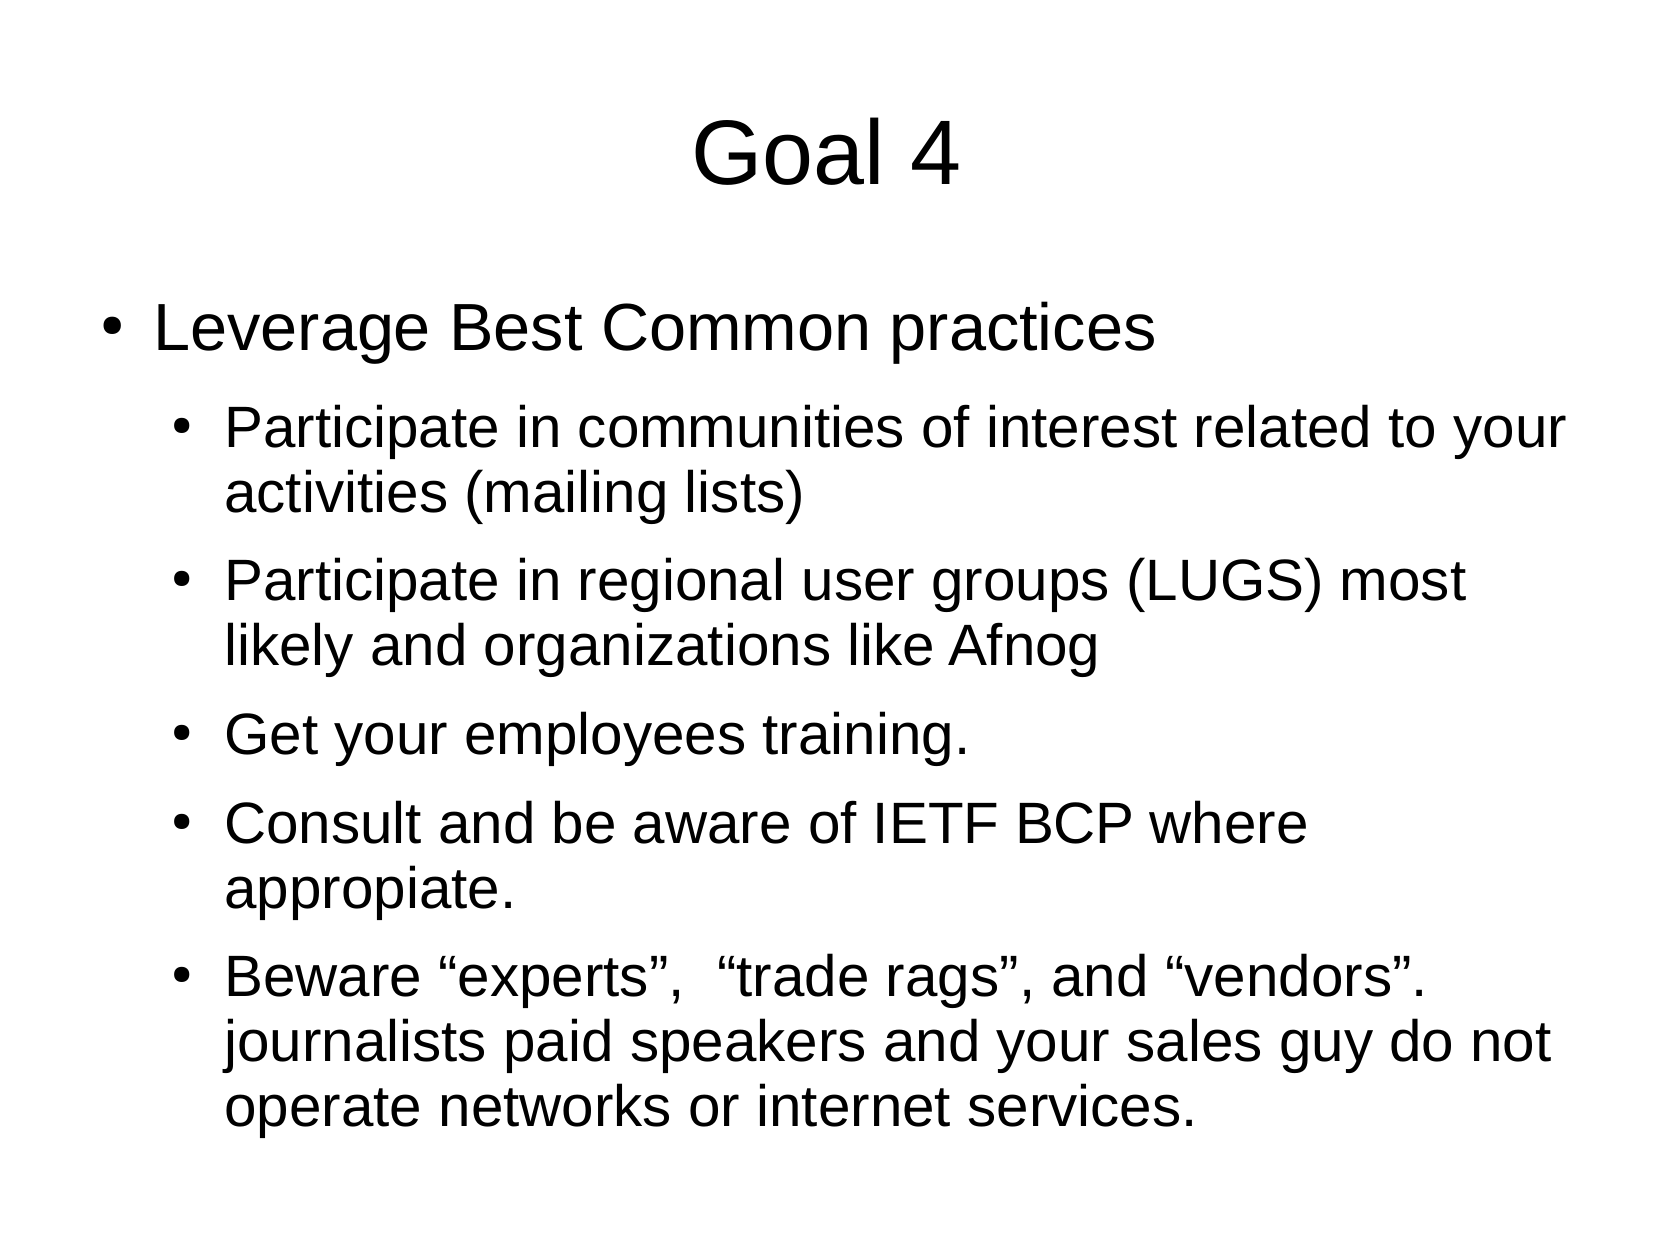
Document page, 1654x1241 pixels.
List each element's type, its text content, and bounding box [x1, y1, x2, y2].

list Leverage Best Common practices Participate in communities of interest related to your activities (mailing lists) Participate in regional user groups (LUGS) most likely and organizations like Afnog Get your employees training. Consult and be aware of IETF BCP where appropiate. Beware “experts”, “trade rags”, and “vendors”. journalists paid speakers and your sales guy do not operate networks or internet services. [82, 290, 1571, 1139]
title Goal 4 [82, 49, 1571, 257]
